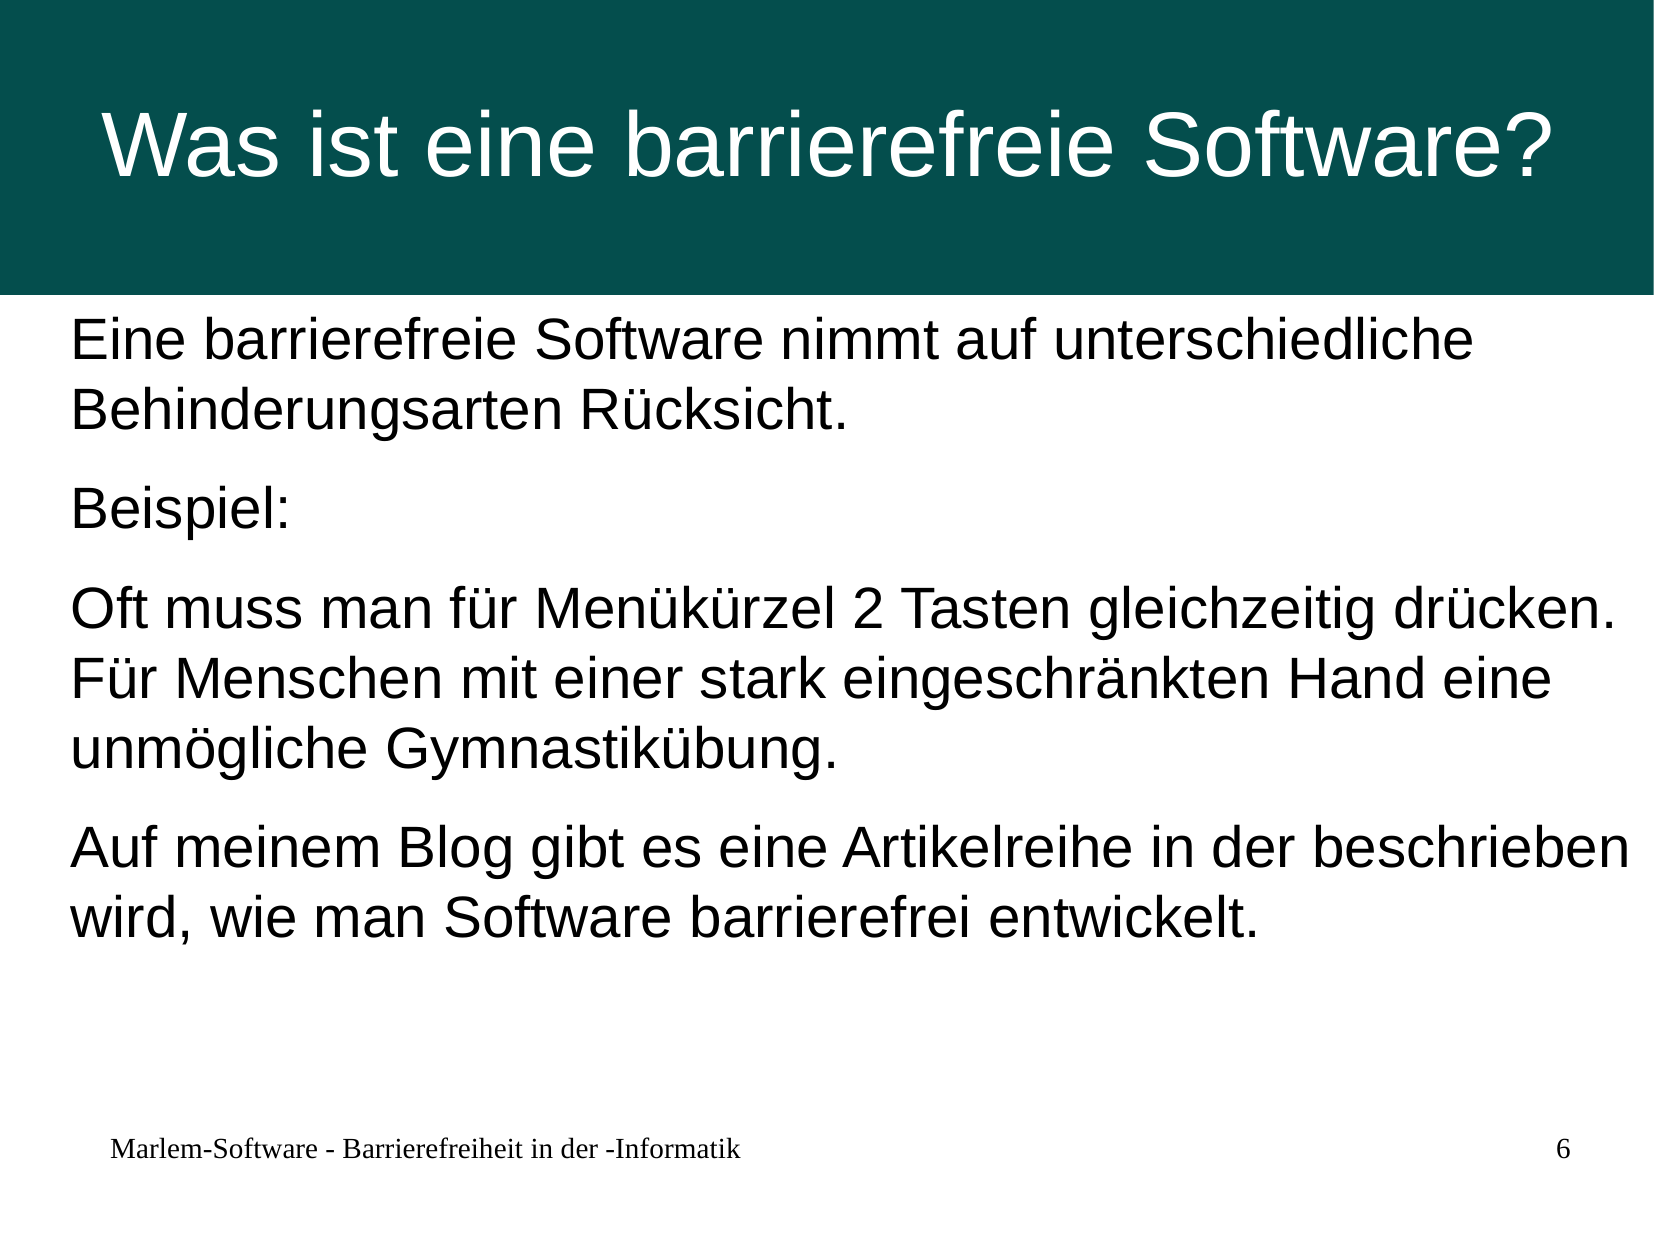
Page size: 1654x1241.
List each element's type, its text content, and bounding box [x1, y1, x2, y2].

title Was ist eine barrierefreie Software? [0, 0, 1654, 295]
list Eine barrierefreie Software nimmt auf unterschiedliche Behinderungsarten Rücksicht. Beispiel: Oft muss man für Menükürzel 2 Tasten gleichzeitig drücken. Für Menschen mit einer stark eingeschränkten Hand eine unmögliche Gymnastikübung. Auf meinem Blog gibt es eine Artikelreihe in der beschrieben wird, wie man Software barrierefrei entwickelt. [0, 301, 1654, 1069]
